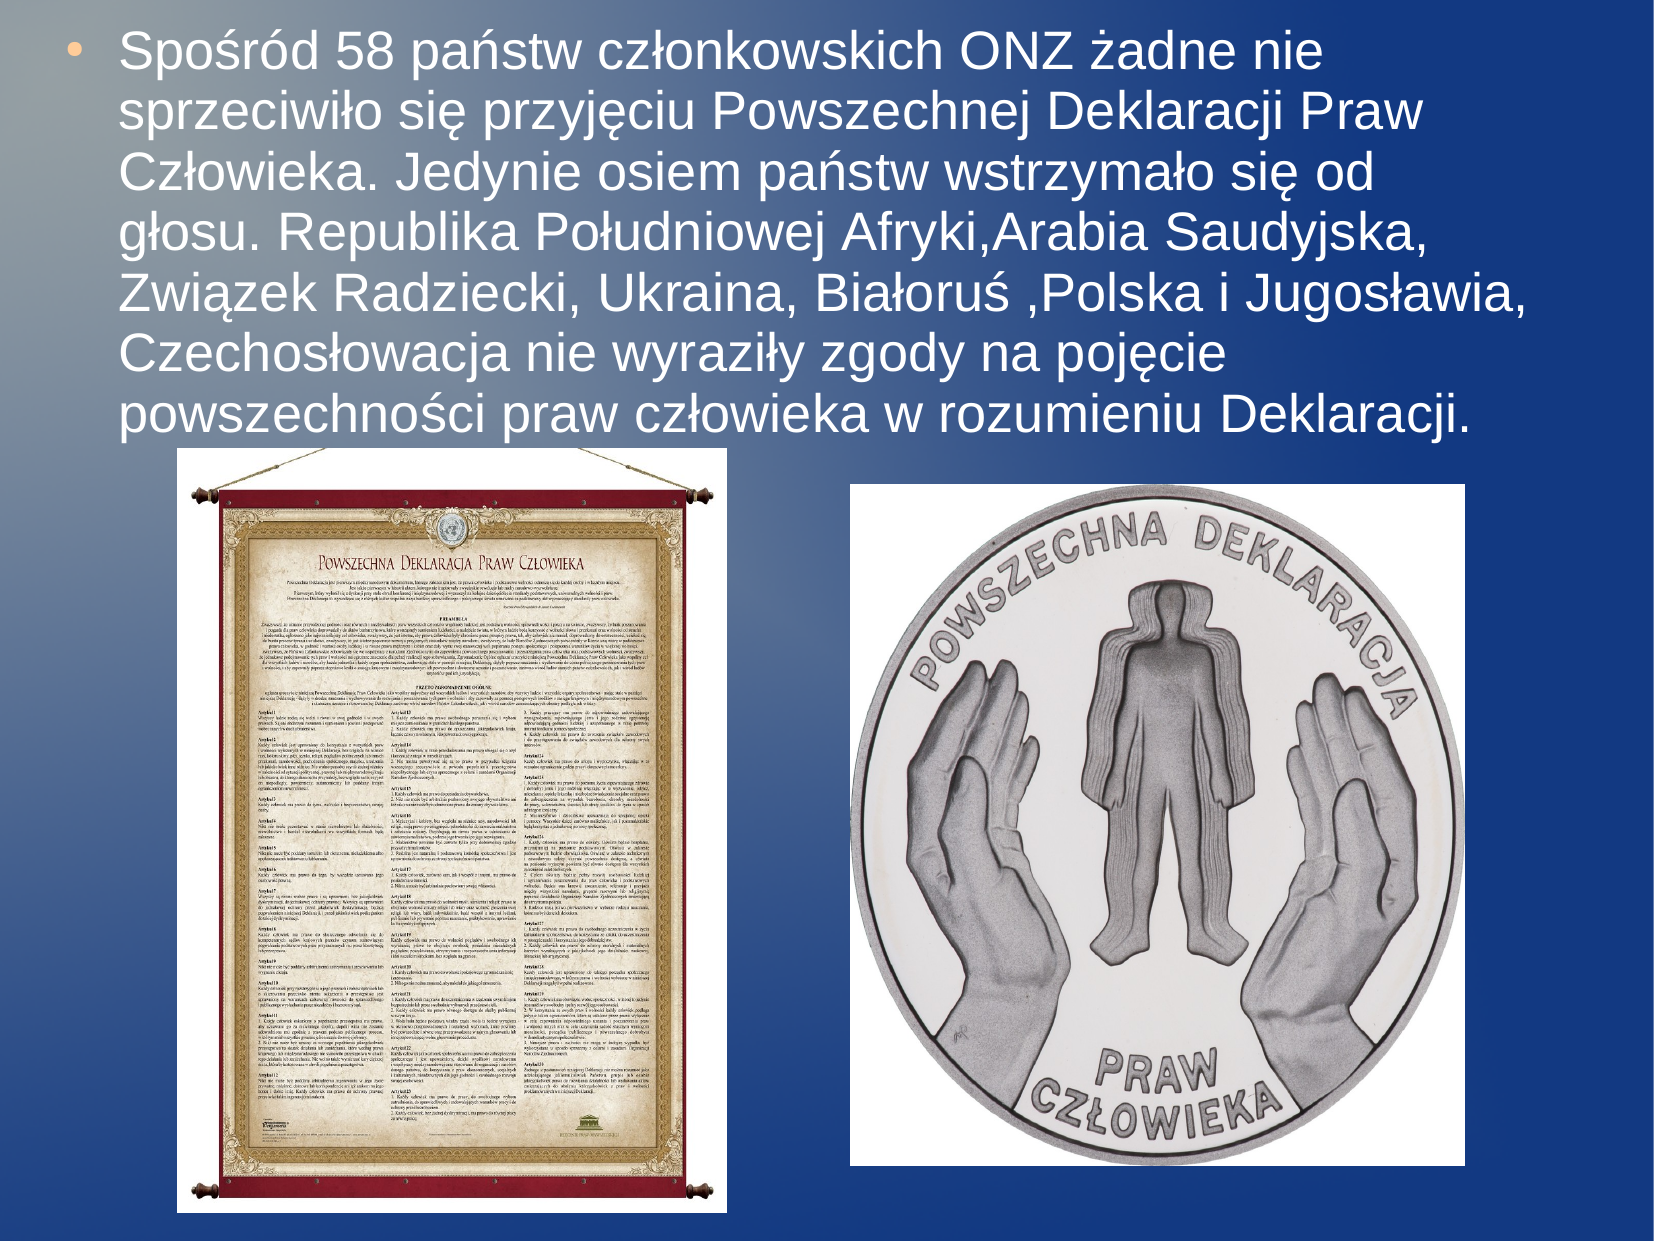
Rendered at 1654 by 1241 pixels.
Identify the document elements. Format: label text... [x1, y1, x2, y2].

list Spośród 58 państw członkowskich ONZ żadne nie sprzeciwiło się przyjęciu Powszechnej Deklaracji Praw Człowieka. Jedynie osiem państw wstrzymało się od głosu. Republika Południowej Afryki,Arabia Saudyjska, Związek Radziecki, Ukraina, Białoruś ,Polska i Jugosławia, Czechosłowacja nie wyraziły zgody na pojęcie powszechności praw człowieka w rozumieniu Deklaracji. [47, 20, 1536, 1182]
picture [0, 0, 1654, 1241]
